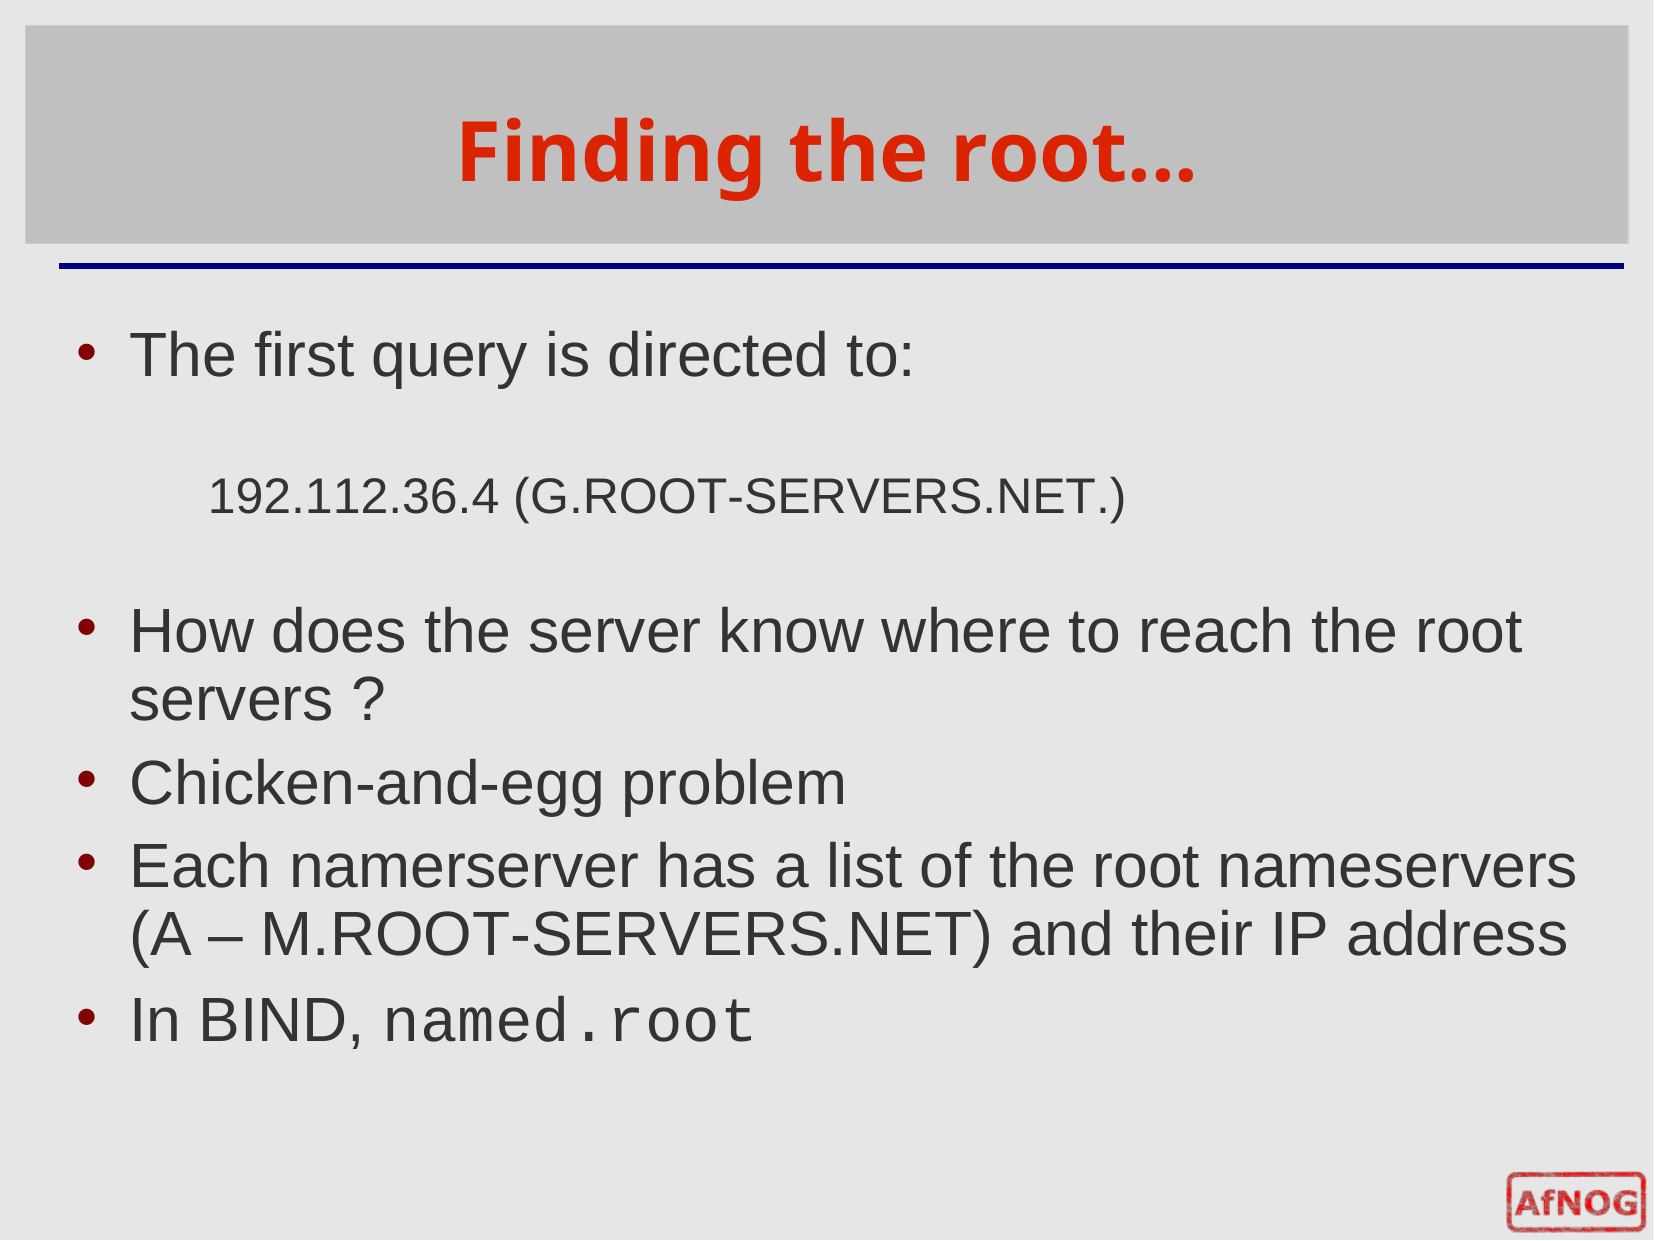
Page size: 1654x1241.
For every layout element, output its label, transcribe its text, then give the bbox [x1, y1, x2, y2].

list The first query is directed to: 192.112.36.4 (G.ROOT-SERVERS.NET.) How does the server know where to reach the root servers ? Chicken-and-egg problem Each namerserver has a list of the root nameservers (A – M.ROOT-SERVERS.NET) and their IP address In BIND, named.root [59, 322, 1595, 1188]
picture [1505, 1170, 1648, 1235]
title Finding the root... [121, 46, 1534, 254]
